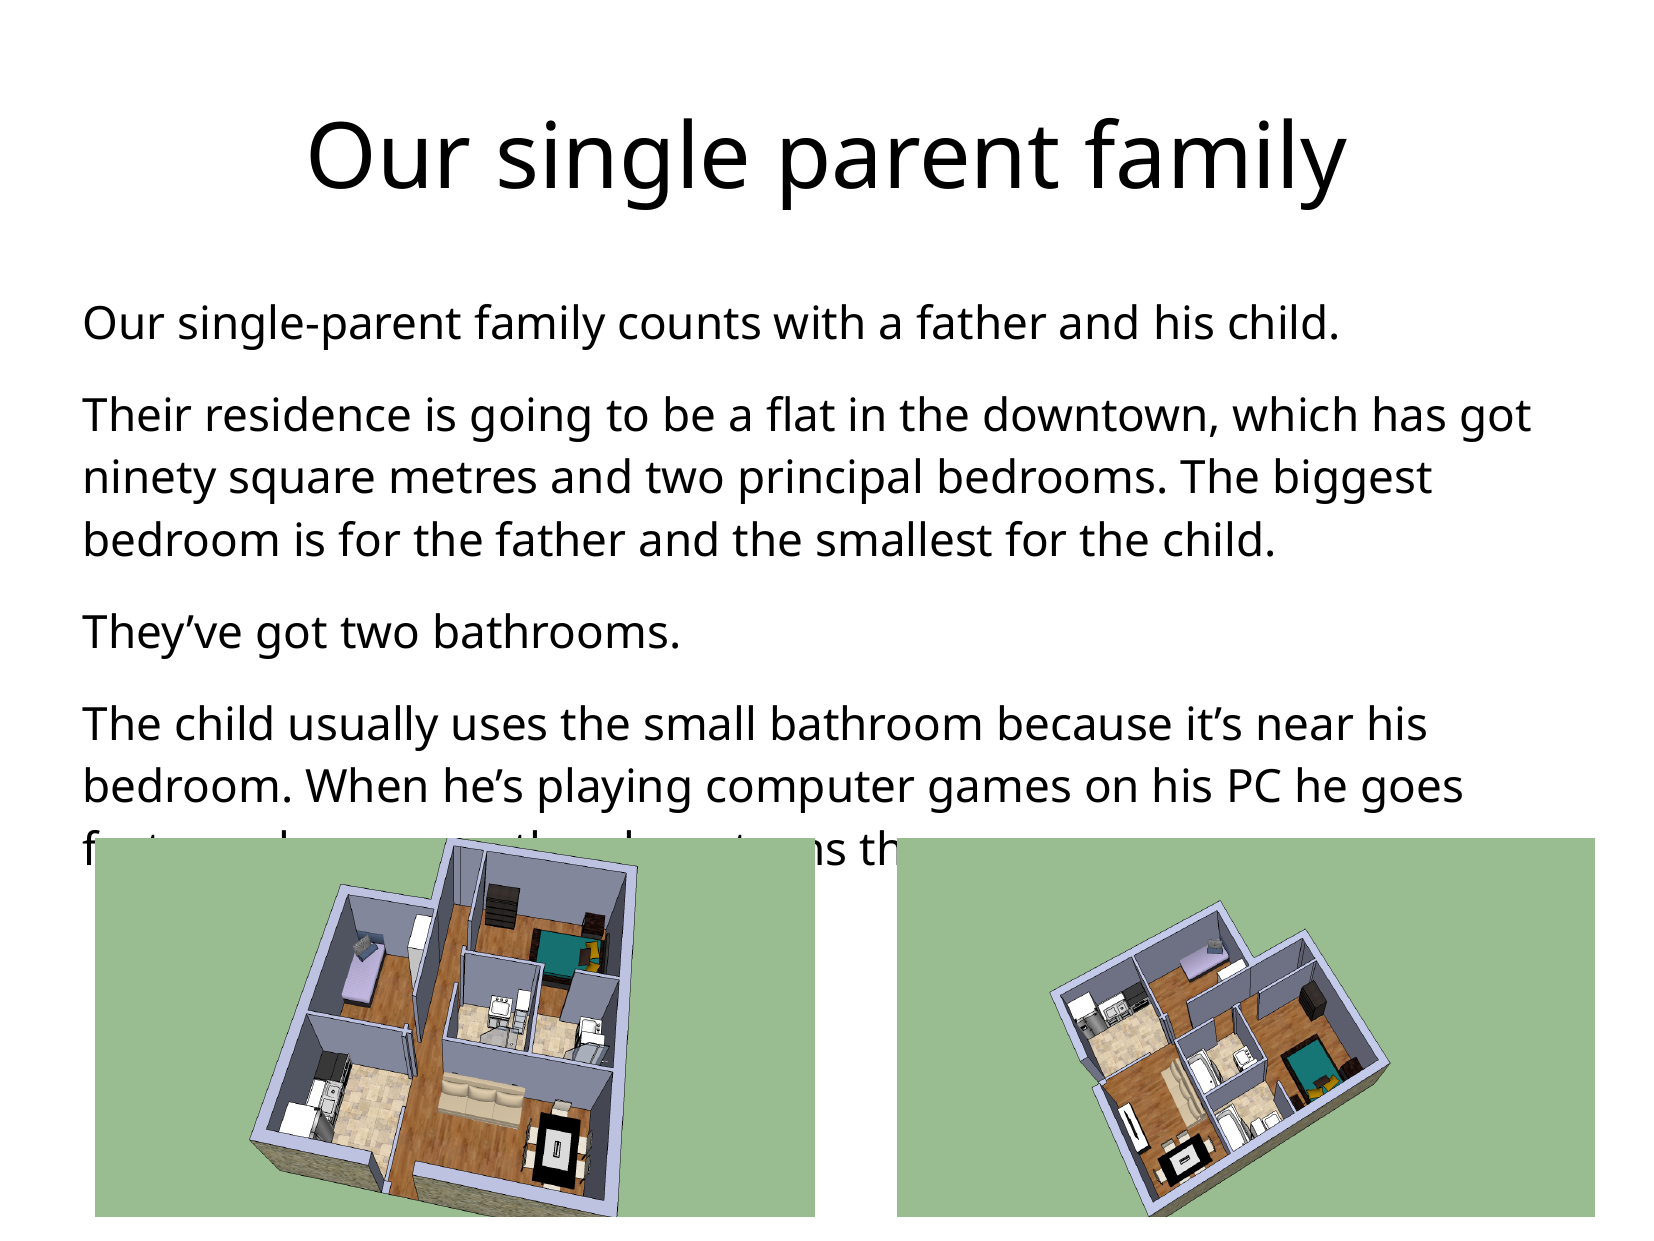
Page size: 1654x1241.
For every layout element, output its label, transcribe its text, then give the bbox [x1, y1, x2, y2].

title Our single parent family [82, 49, 1571, 257]
picture [95, 838, 815, 1217]
picture [897, 838, 1595, 1217]
list Our single-parent family counts with a father and his child. Their residence is going to be a flat in the downtown, which has got ninety square metres and two principal bedrooms. The biggest bedroom is for the father and the smallest for the child. They’ve got two bathrooms. The child usually uses the small bathroom because it’s near his bedroom. When he’s playing computer games on his PC he goes faster as he can go, then he returns the game. [82, 290, 1571, 1109]
